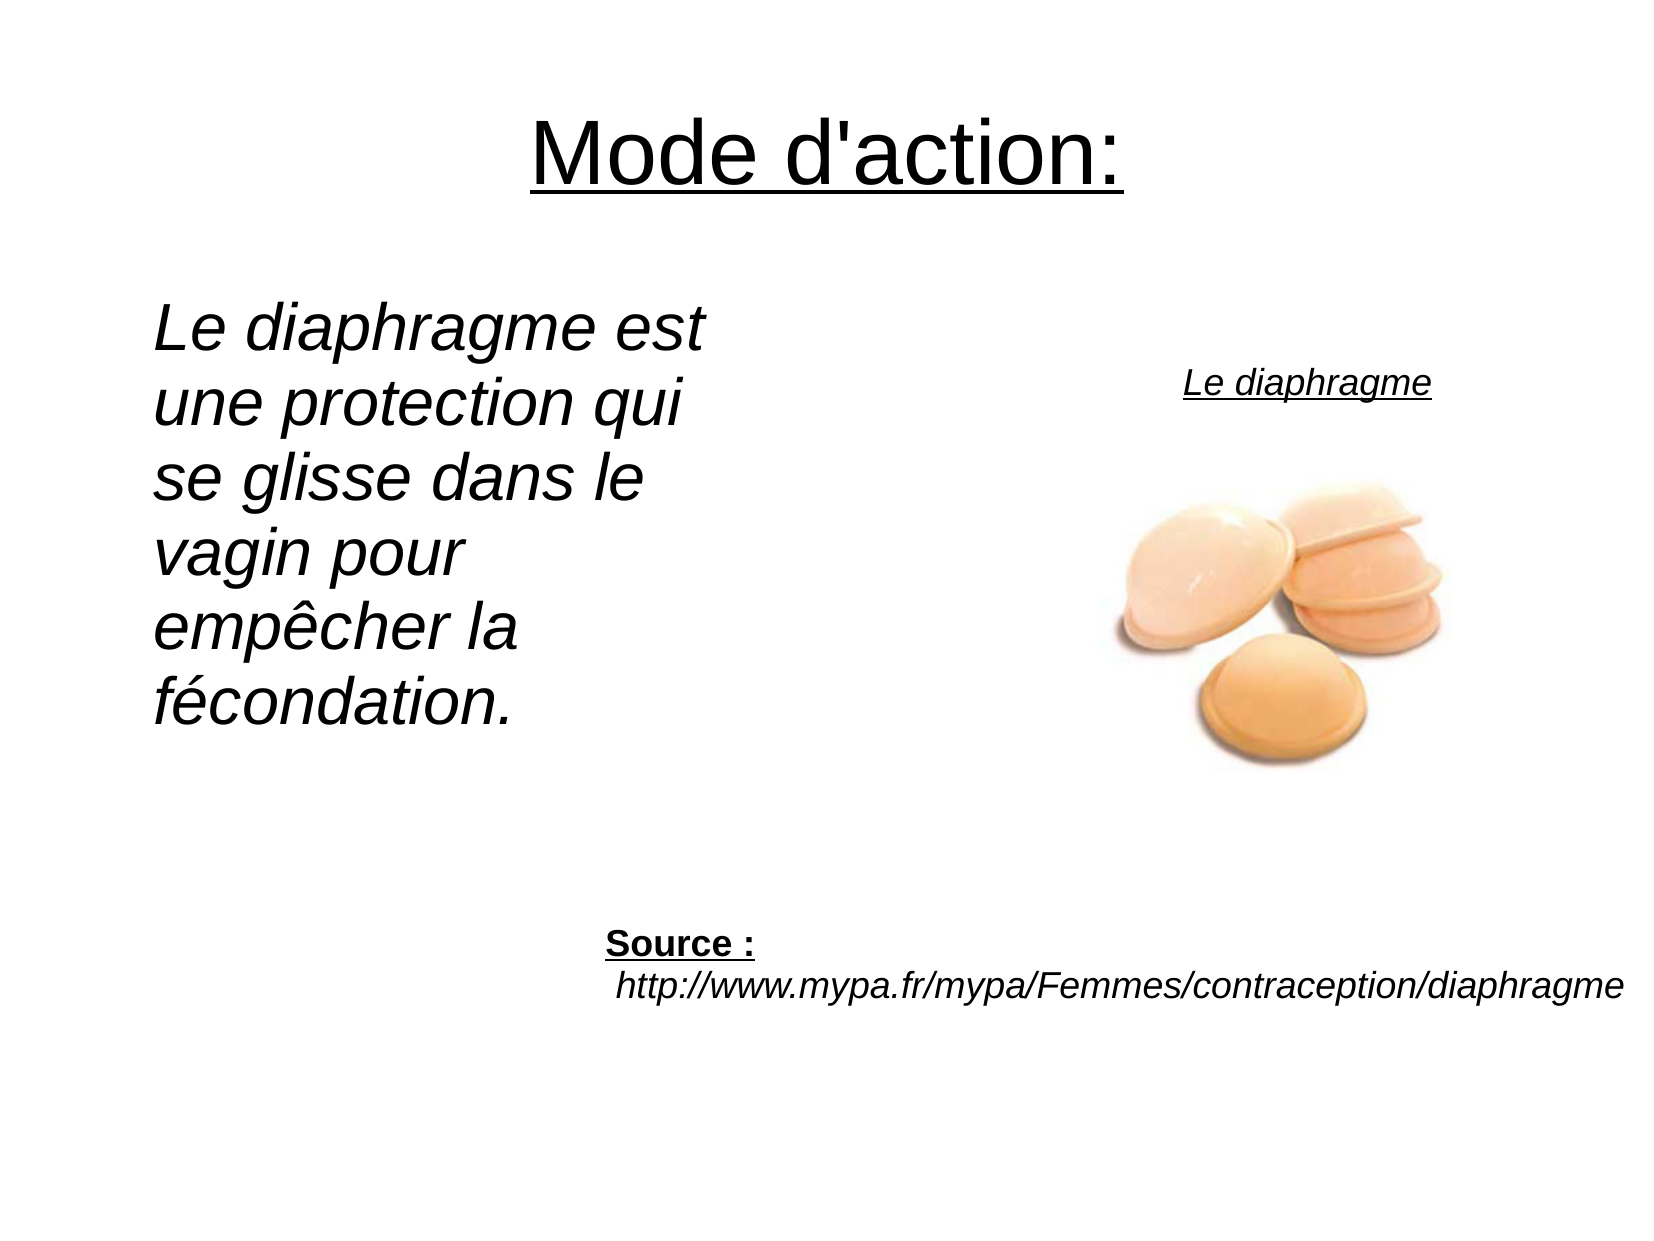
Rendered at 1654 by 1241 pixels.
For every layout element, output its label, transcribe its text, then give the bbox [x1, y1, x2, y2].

picture [1003, 472, 1551, 779]
text_box Source : http://www.mypa.fr/mypa/Femmes/contraception/diaphragme [590, 915, 1640, 1016]
list Le diaphragme est une protection qui se glisse dans le vagin pour empêcher la fécondation. [82, 290, 739, 1010]
title Mode d'action: [82, 49, 1571, 257]
text_box Le diaphragme [1168, 354, 1447, 411]
